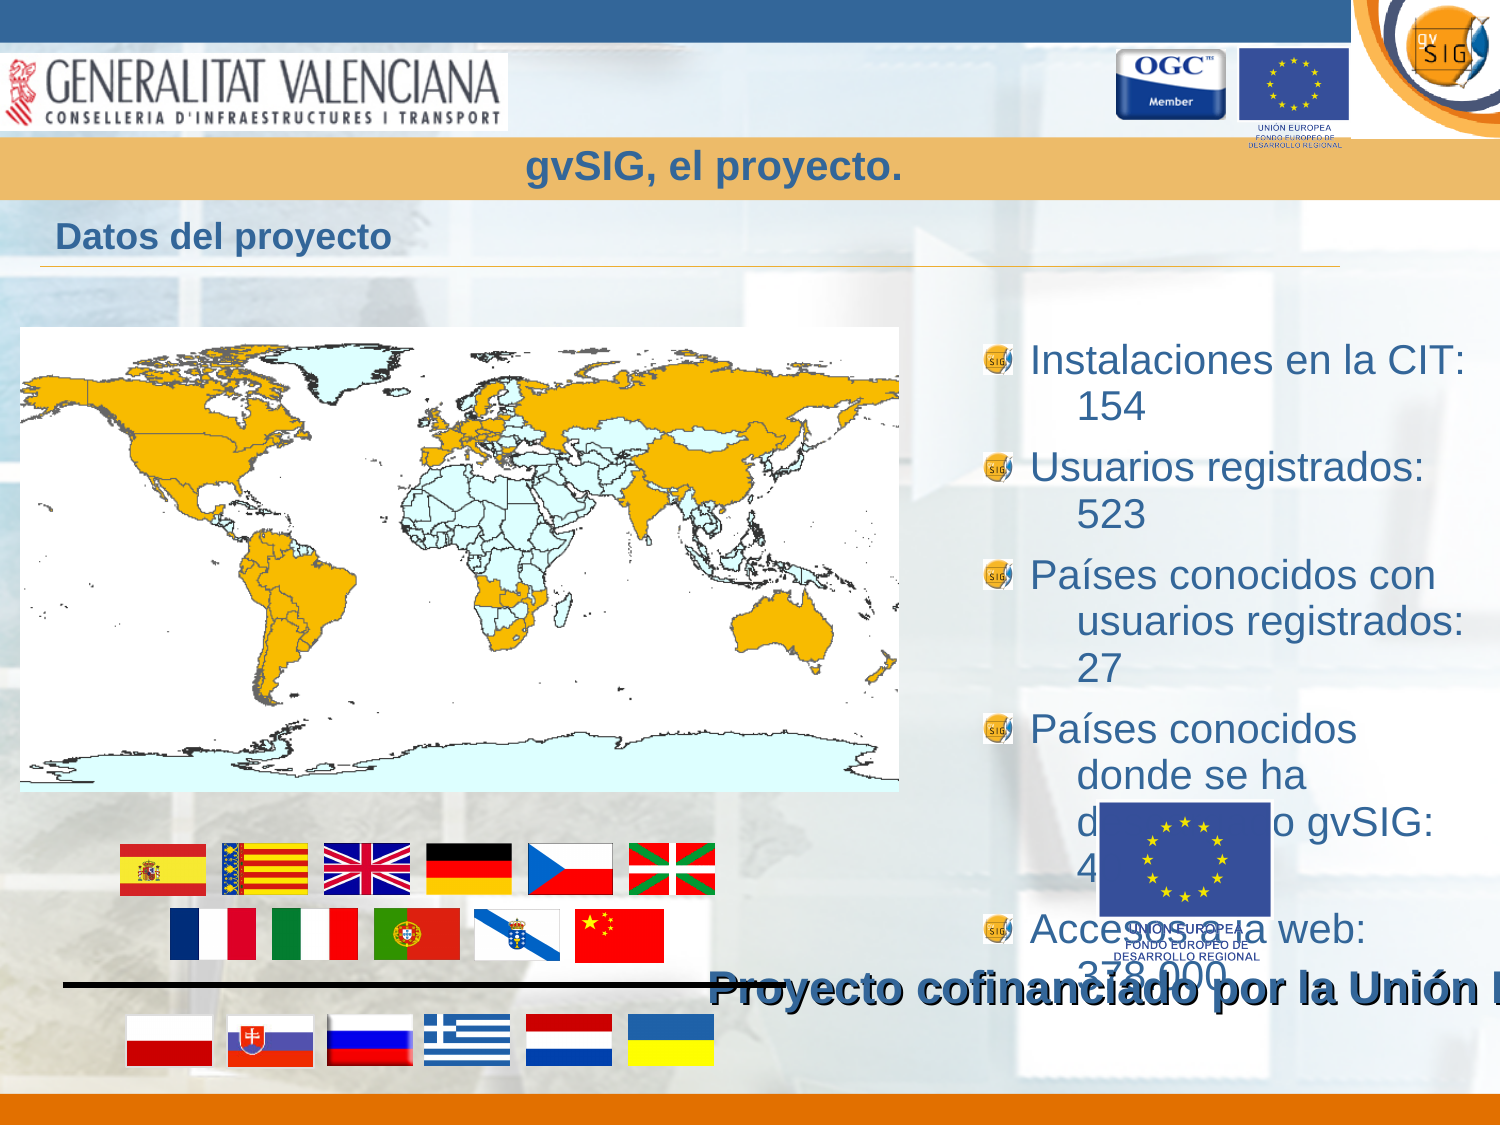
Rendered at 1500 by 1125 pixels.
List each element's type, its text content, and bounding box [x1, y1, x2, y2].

text_box Datos del proyecto [40, 210, 1209, 275]
picture [20, 327, 899, 792]
picture [126, 1015, 212, 1067]
list Instalaciones en la CIT: 154 Usuarios registrados: 523 Países conocidos con usuarios registrados: 27 Países conocidos donde se ha descargado gvSIG: 40 Accesos a la web: 378.000 [899, 336, 1485, 761]
text_box Proyecto cofinanciado por la Unión Europea [692, 956, 1500, 1021]
picture [983, 914, 1013, 944]
picture [628, 1014, 714, 1066]
picture [222, 843, 308, 895]
picture [575, 909, 664, 963]
picture [120, 844, 206, 896]
picture [629, 843, 715, 895]
picture [474, 909, 560, 961]
picture [1116, 49, 1226, 120]
picture [327, 1014, 413, 1066]
picture [0, 53, 508, 131]
text_box gvSIG, el proyecto. [0, 137, 1429, 207]
picture [170, 908, 256, 960]
picture [1237, 0, 1500, 139]
picture [324, 843, 410, 895]
picture [374, 908, 460, 960]
picture [528, 843, 613, 895]
picture [1096, 799, 1274, 961]
picture [426, 843, 512, 895]
picture [228, 1016, 314, 1067]
picture [424, 1014, 510, 1066]
picture [272, 908, 358, 960]
picture [526, 1014, 612, 1066]
